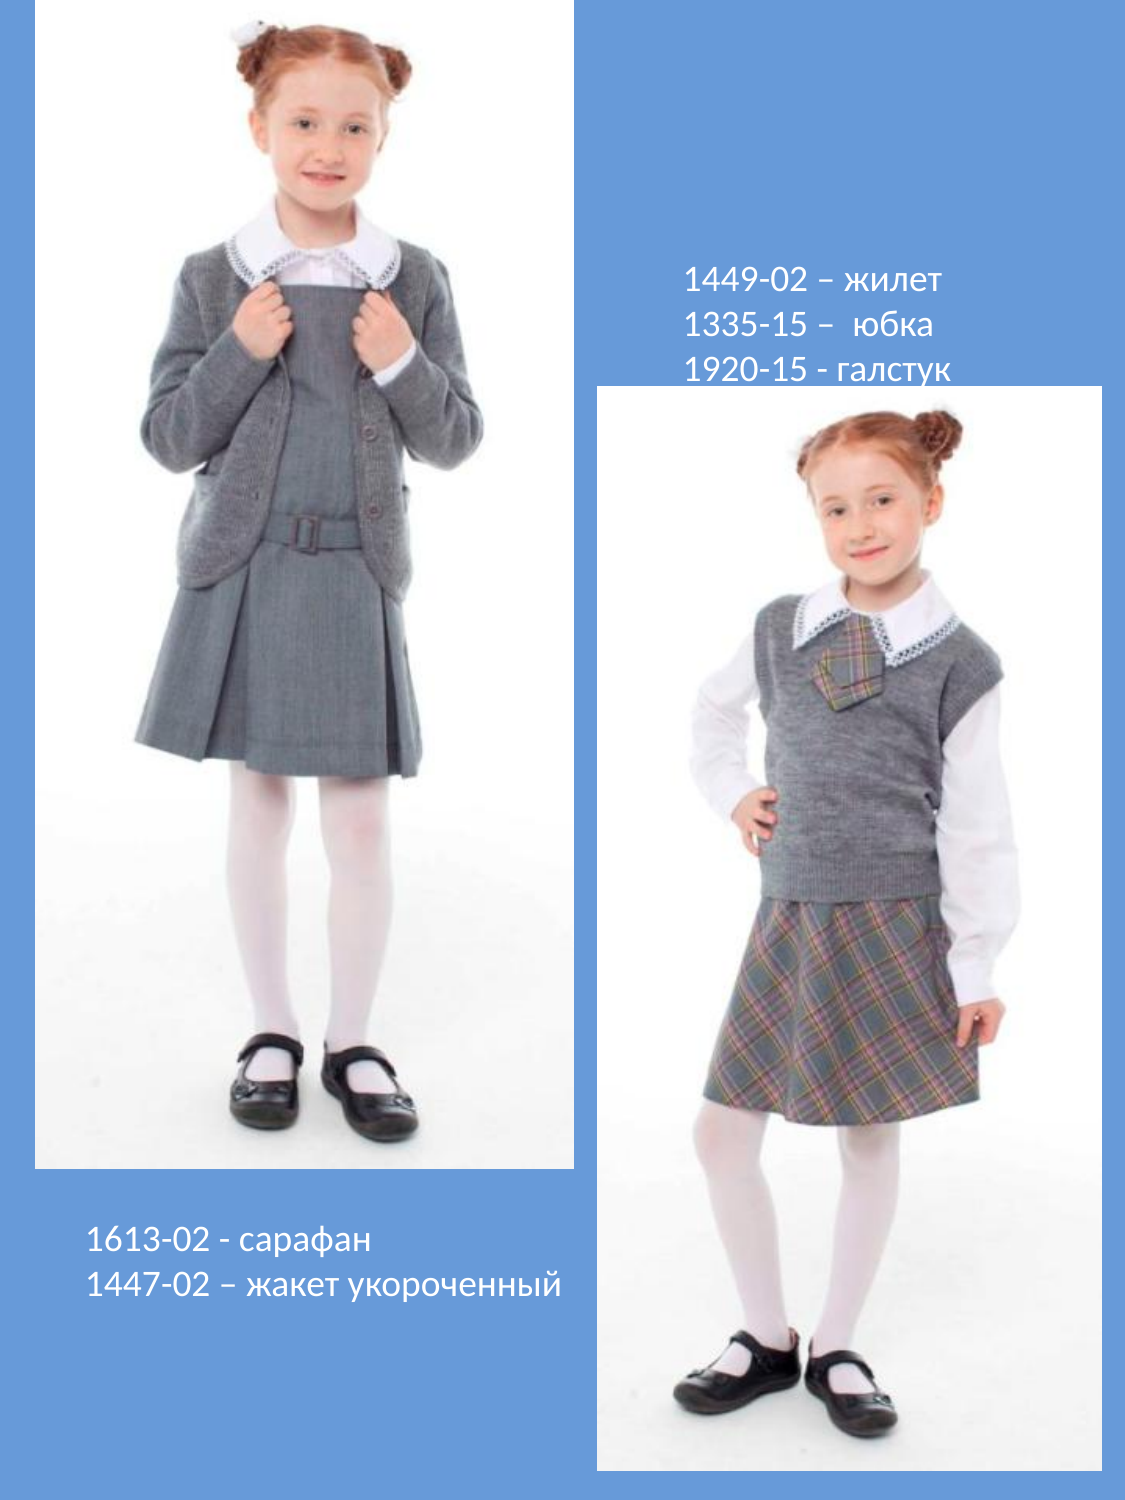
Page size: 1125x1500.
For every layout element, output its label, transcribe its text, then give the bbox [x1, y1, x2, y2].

text_box 1449-02 – жилет 1335-15 – юбка 1920-15 - галстук [667, 210, 1125, 387]
text_box 1613-02 - сарафан 1447-02 – жакет укороченный [70, 1148, 610, 1325]
picture [597, 386, 1102, 1471]
picture [35, 0, 574, 1170]
